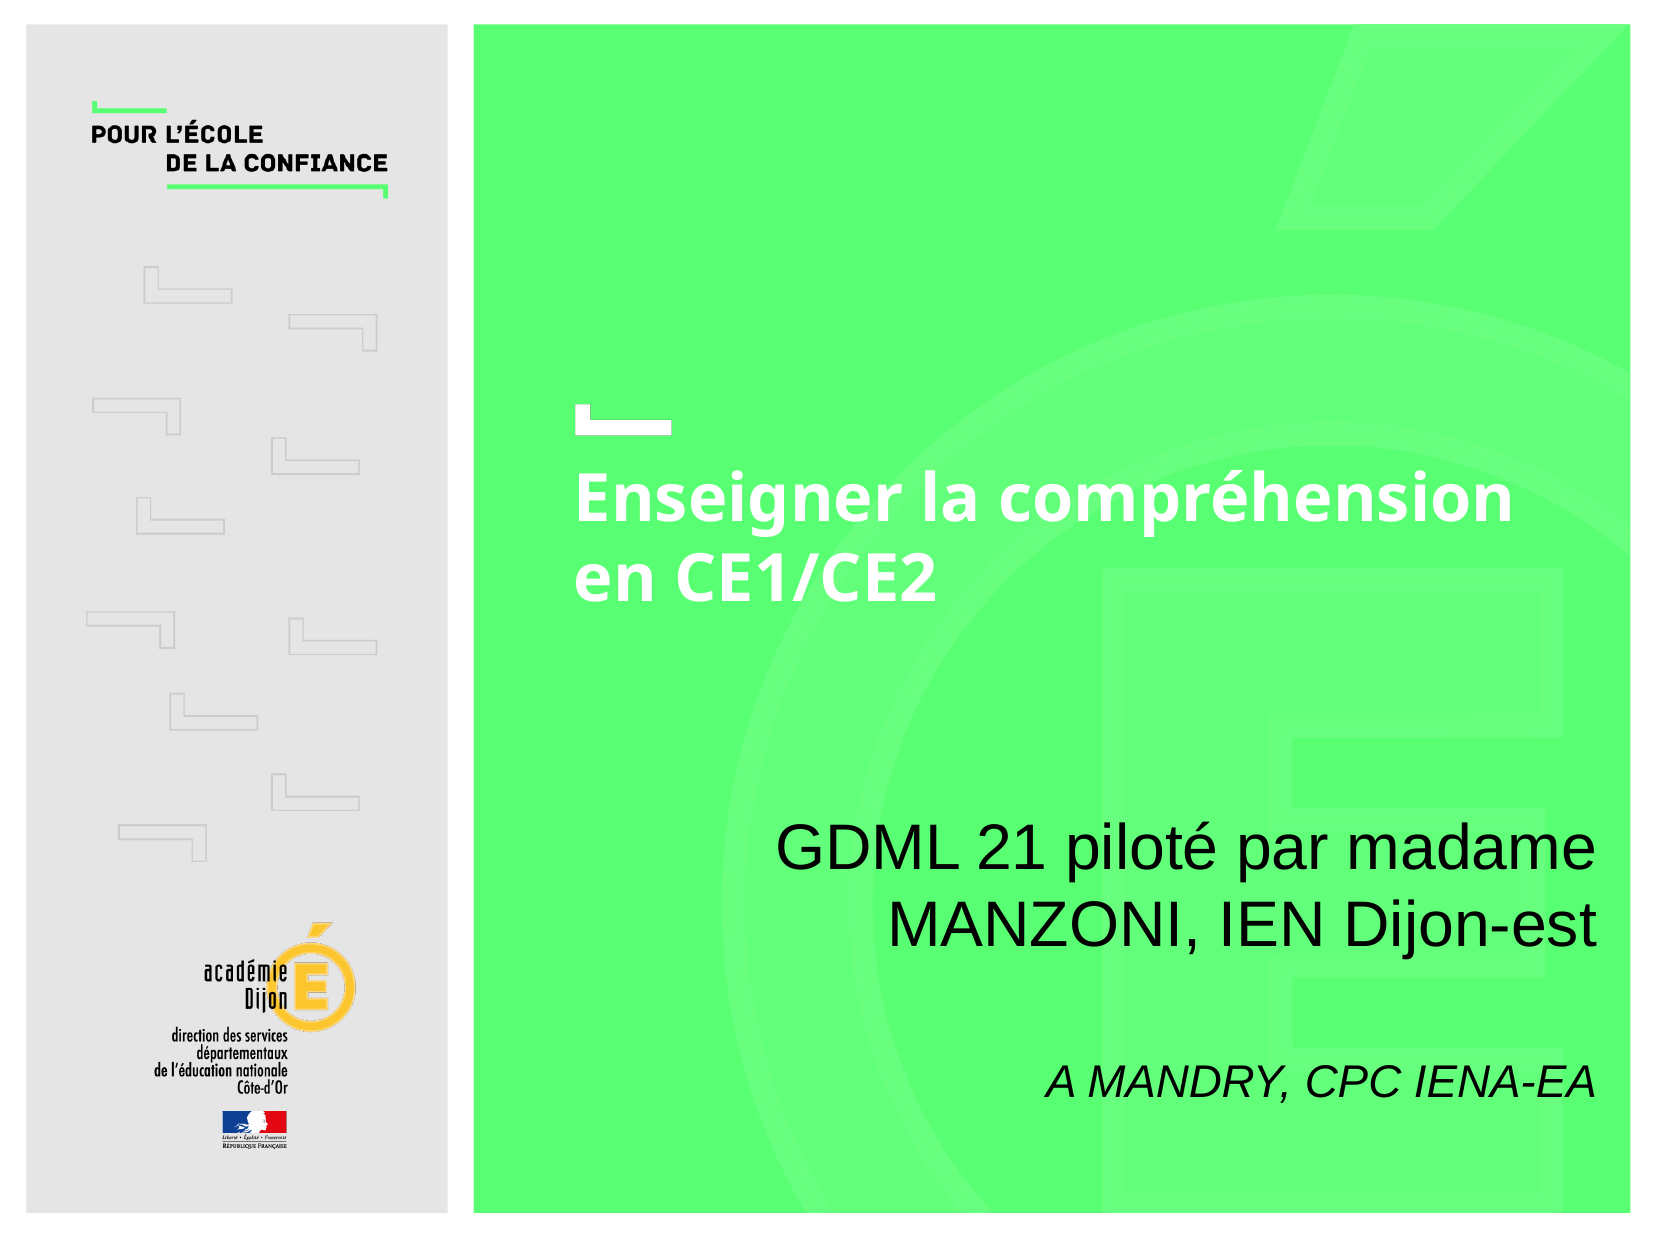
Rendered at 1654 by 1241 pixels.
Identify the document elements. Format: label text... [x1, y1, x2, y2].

picture [0, 0, 1654, 1239]
title Enseigner la compréhension en CE1/CE2 [558, 404, 1613, 666]
subtitle GDML 21 piloté par madame MANZONI, IEN Dijon-est A MANDRY, CPC IENA-EA [558, 797, 1613, 1049]
